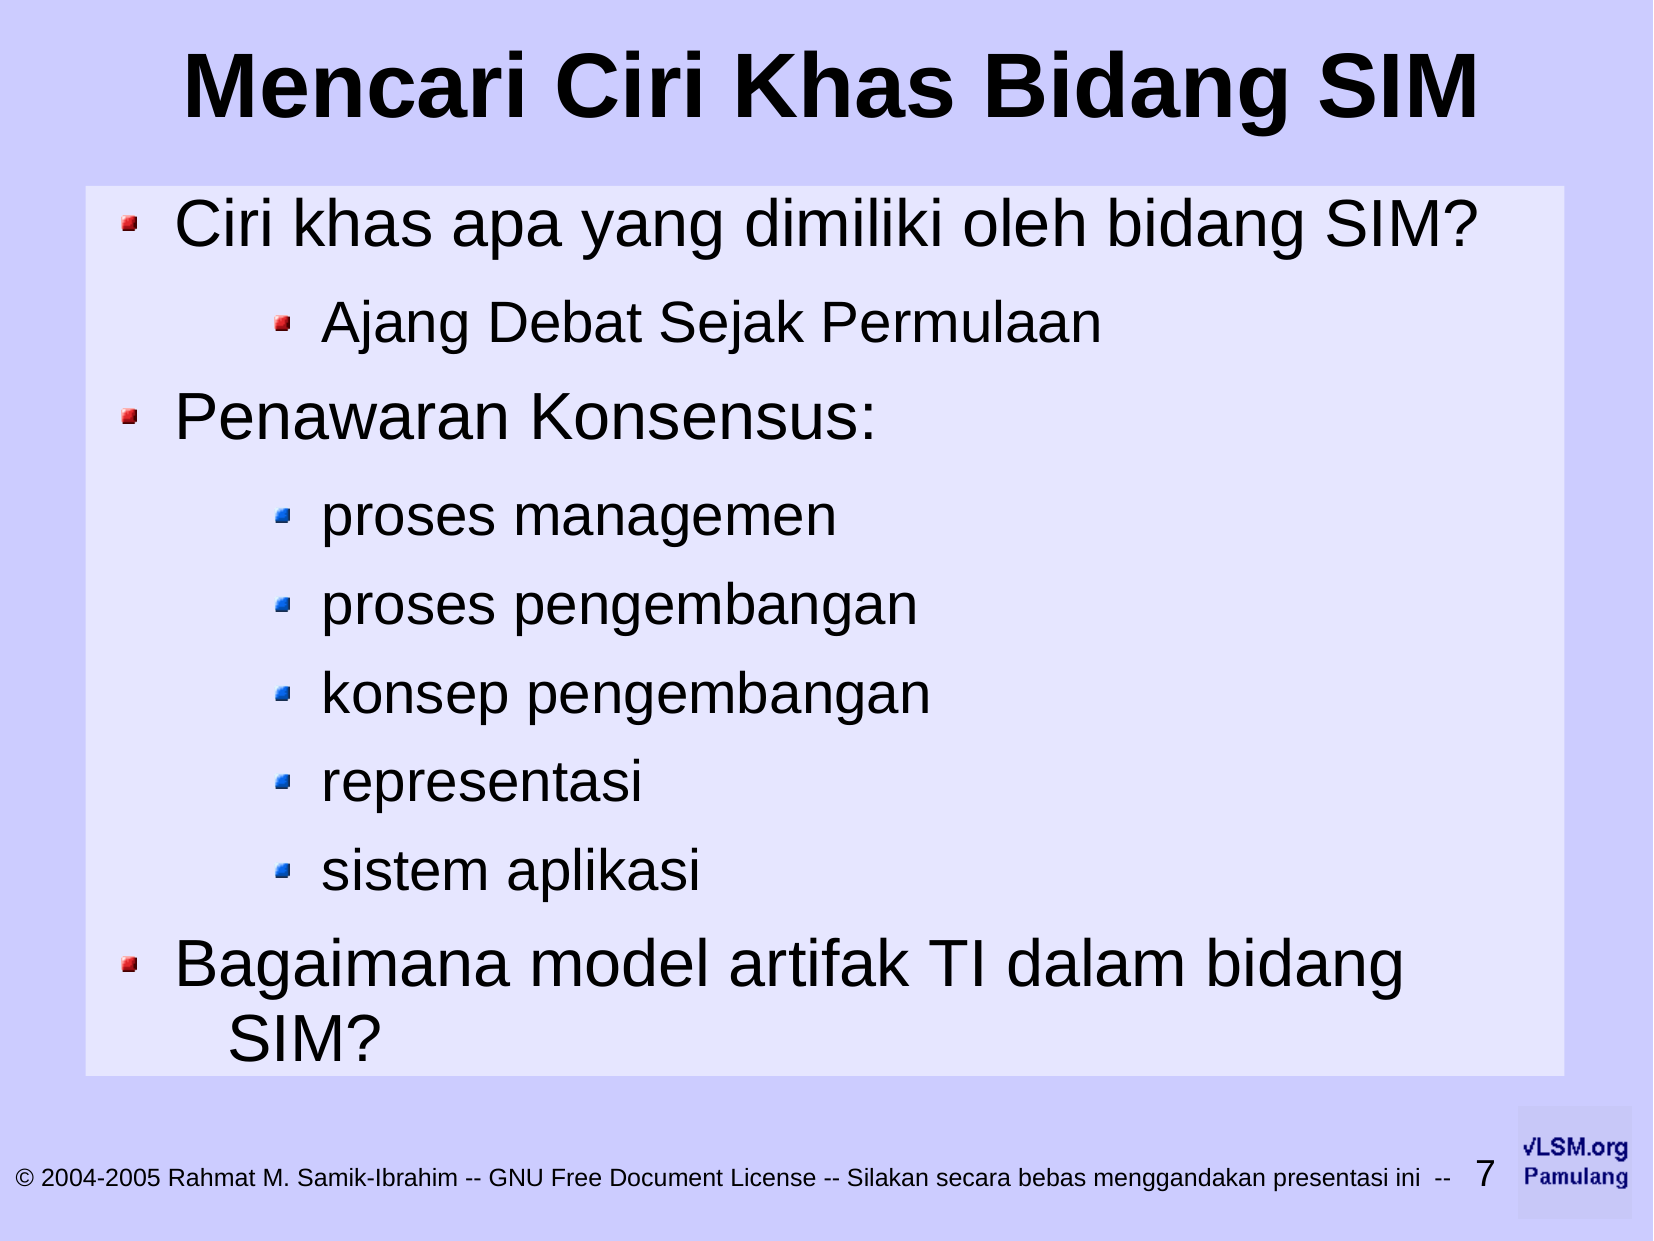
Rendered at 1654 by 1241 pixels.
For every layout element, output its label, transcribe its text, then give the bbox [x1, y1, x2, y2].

title Mencari Ciri Khas Bidang SIM [40, 31, 1625, 142]
picture [1518, 1106, 1632, 1219]
list Ciri khas apa yang dimiliki oleh bidang SIM? Ajang Debat Sejak Permulaan Penawaran Konsensus: proses managemen proses pengembangan konsep pengembangan representasi sistem aplikasi Bagaimana model artifak TI dalam bidang SIM? [85, 185, 1565, 1076]
